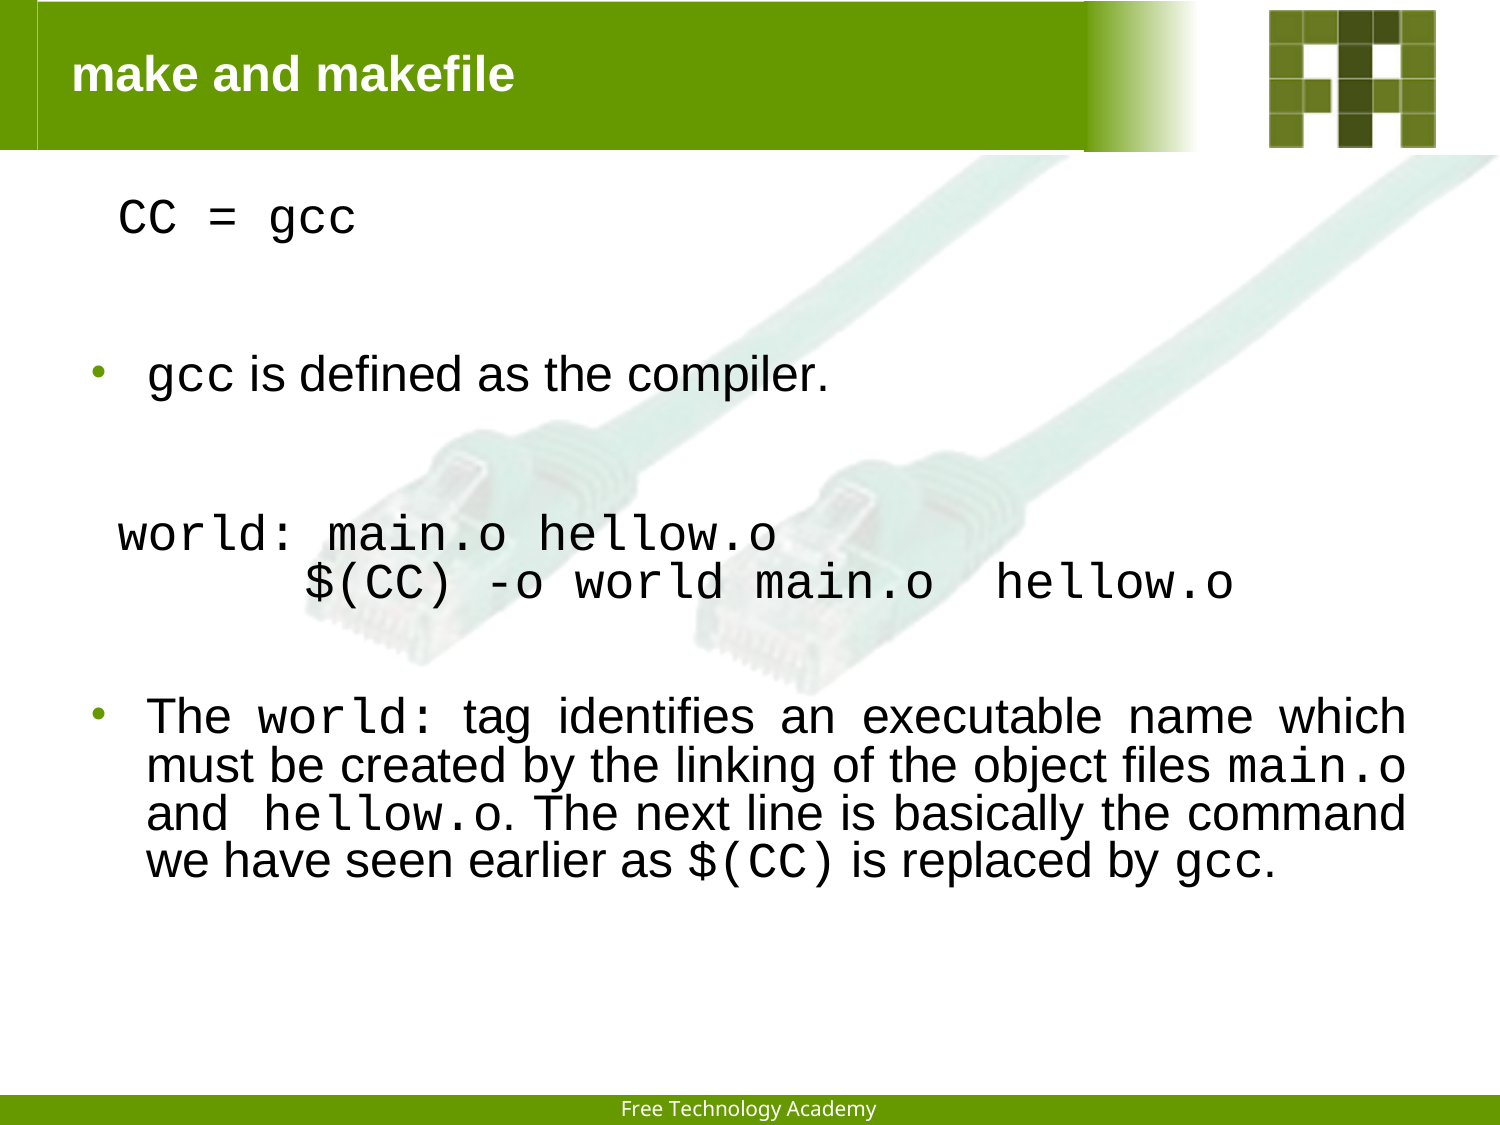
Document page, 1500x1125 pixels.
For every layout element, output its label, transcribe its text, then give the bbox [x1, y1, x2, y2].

picture [1269, 10, 1436, 148]
list CC = gcc gcc is defined as the compiler. world: main.o hellow.o $(CC) -o world main.o hellow.o The world: tag identifies an executable name which must be created by the linking of the object files main.o and hellow.o. The next line is basically the command we have seen earlier as $(CC) is replaced by gcc. [75, 187, 1426, 1033]
title make and makefile [56, 1, 1107, 152]
